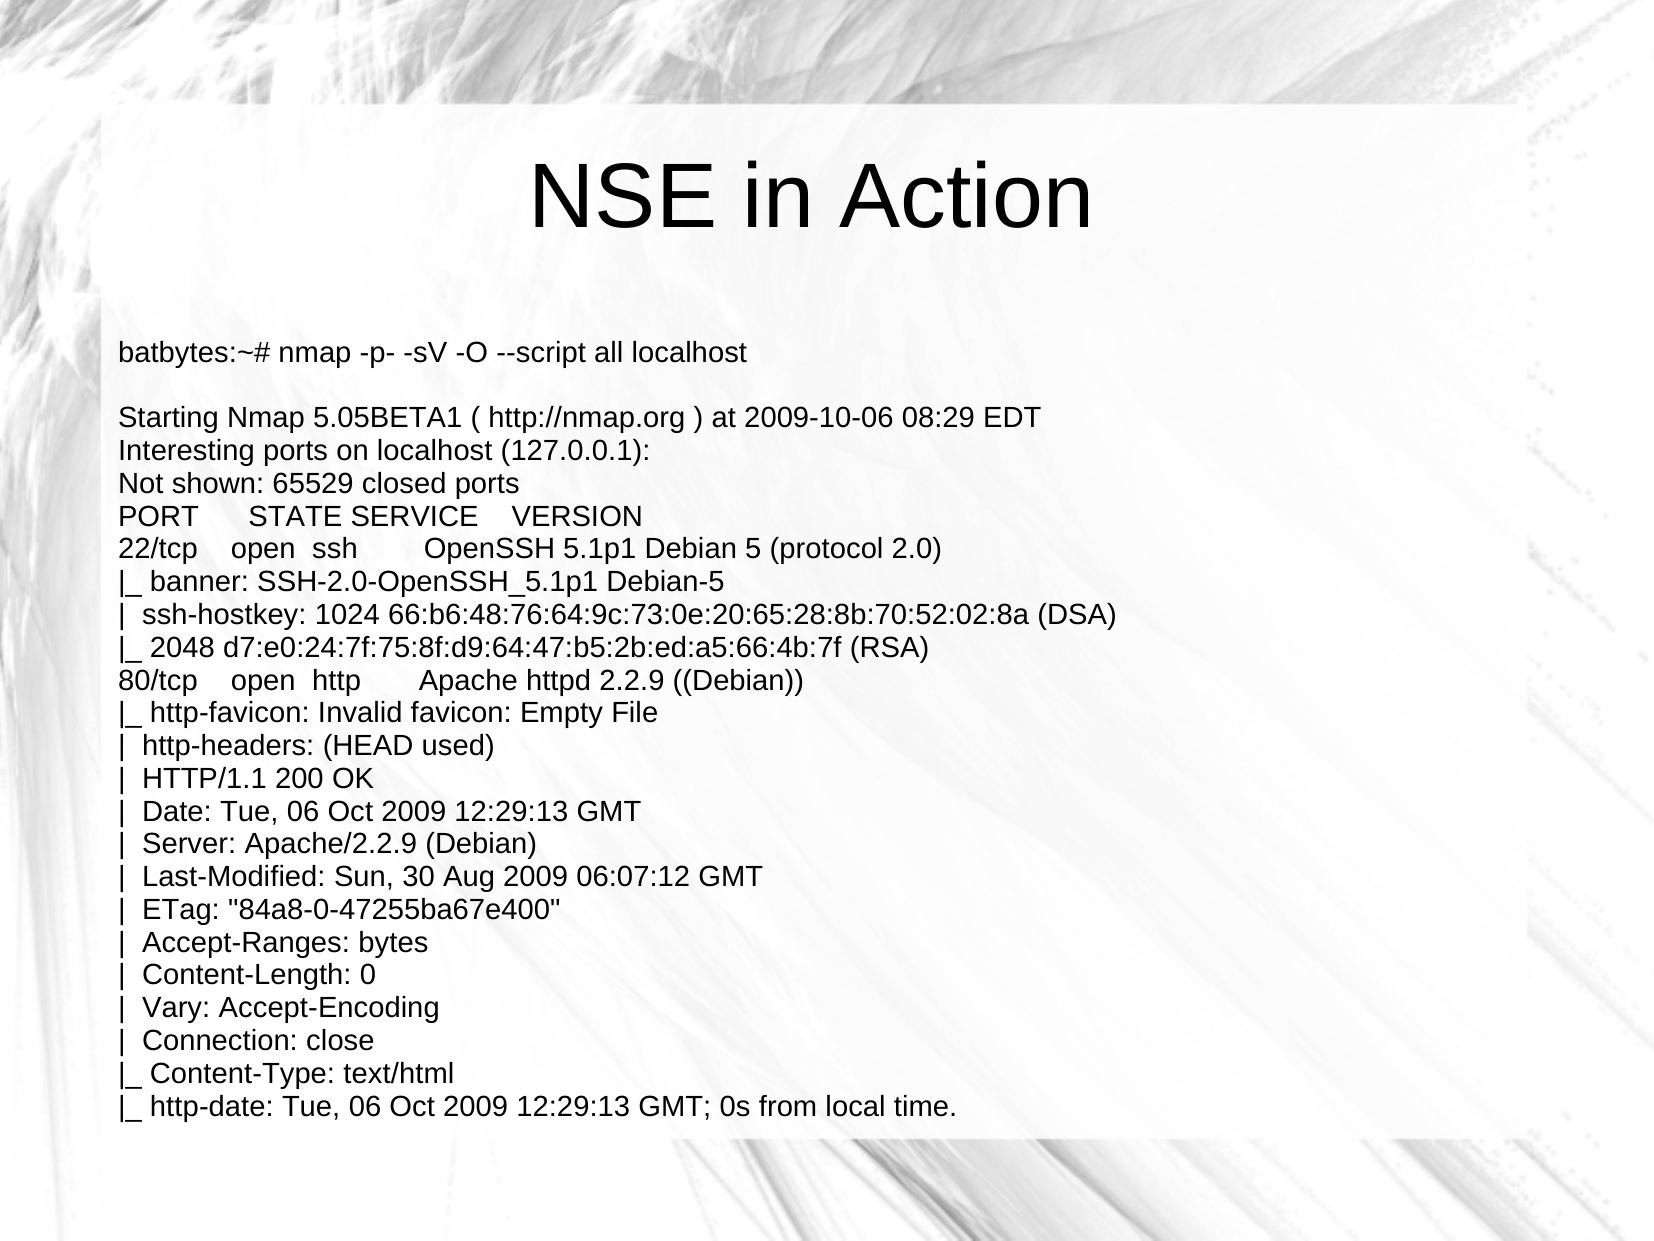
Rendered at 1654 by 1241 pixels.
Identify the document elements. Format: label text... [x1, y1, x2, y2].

picture [0, 0, 1654, 1241]
title NSE in Action [118, 112, 1506, 281]
subtitle batbytes:~# nmap -p- -sV -O --script all localhost Starting Nmap 5.05BETA1 ( http://nmap.org ) at 2009-10-06 08:29 EDT Interesting ports on localhost (127.0.0.1): Not shown: 65529 closed ports PORT STATE SERVICE VERSION 22/tcp open ssh OpenSSH 5.1p1 Debian 5 (protocol 2.0) |_ banner: SSH-2.0-OpenSSH_5.1p1 Debian-5 | ssh-hostkey: 1024 66:b6:48:76:64:9c:73:0e:20:65:28:8b:70:52:02:8a (DSA) |_ 2048 d7:e0:24:7f:75:8f:d9:64:47:b5:2b:ed:a5:66:4b:7f (RSA) 80/tcp open http Apache httpd 2.2.9 ((Debian)) |_ http-favicon: Invalid favicon: Empty File | http-headers: (HEAD used) | HTTP/1.1 200 OK | Date: Tue, 06 Oct 2009 12:29:13 GMT | Server: Apache/2.2.9 (Debian) | Last-Modified: Sun, 30 Aug 2009 06:07:12 GMT | ETag: "84a8-0-47255ba67e400" | Accept-Ranges: bytes | Content-Length: 0 | Vary: Accept-Encoding | Connection: close |_ Content-Type: text/html |_ http-date: Tue, 06 Oct 2009 12:29:13 GMT; 0s from local time. [118, 291, 1571, 1167]
